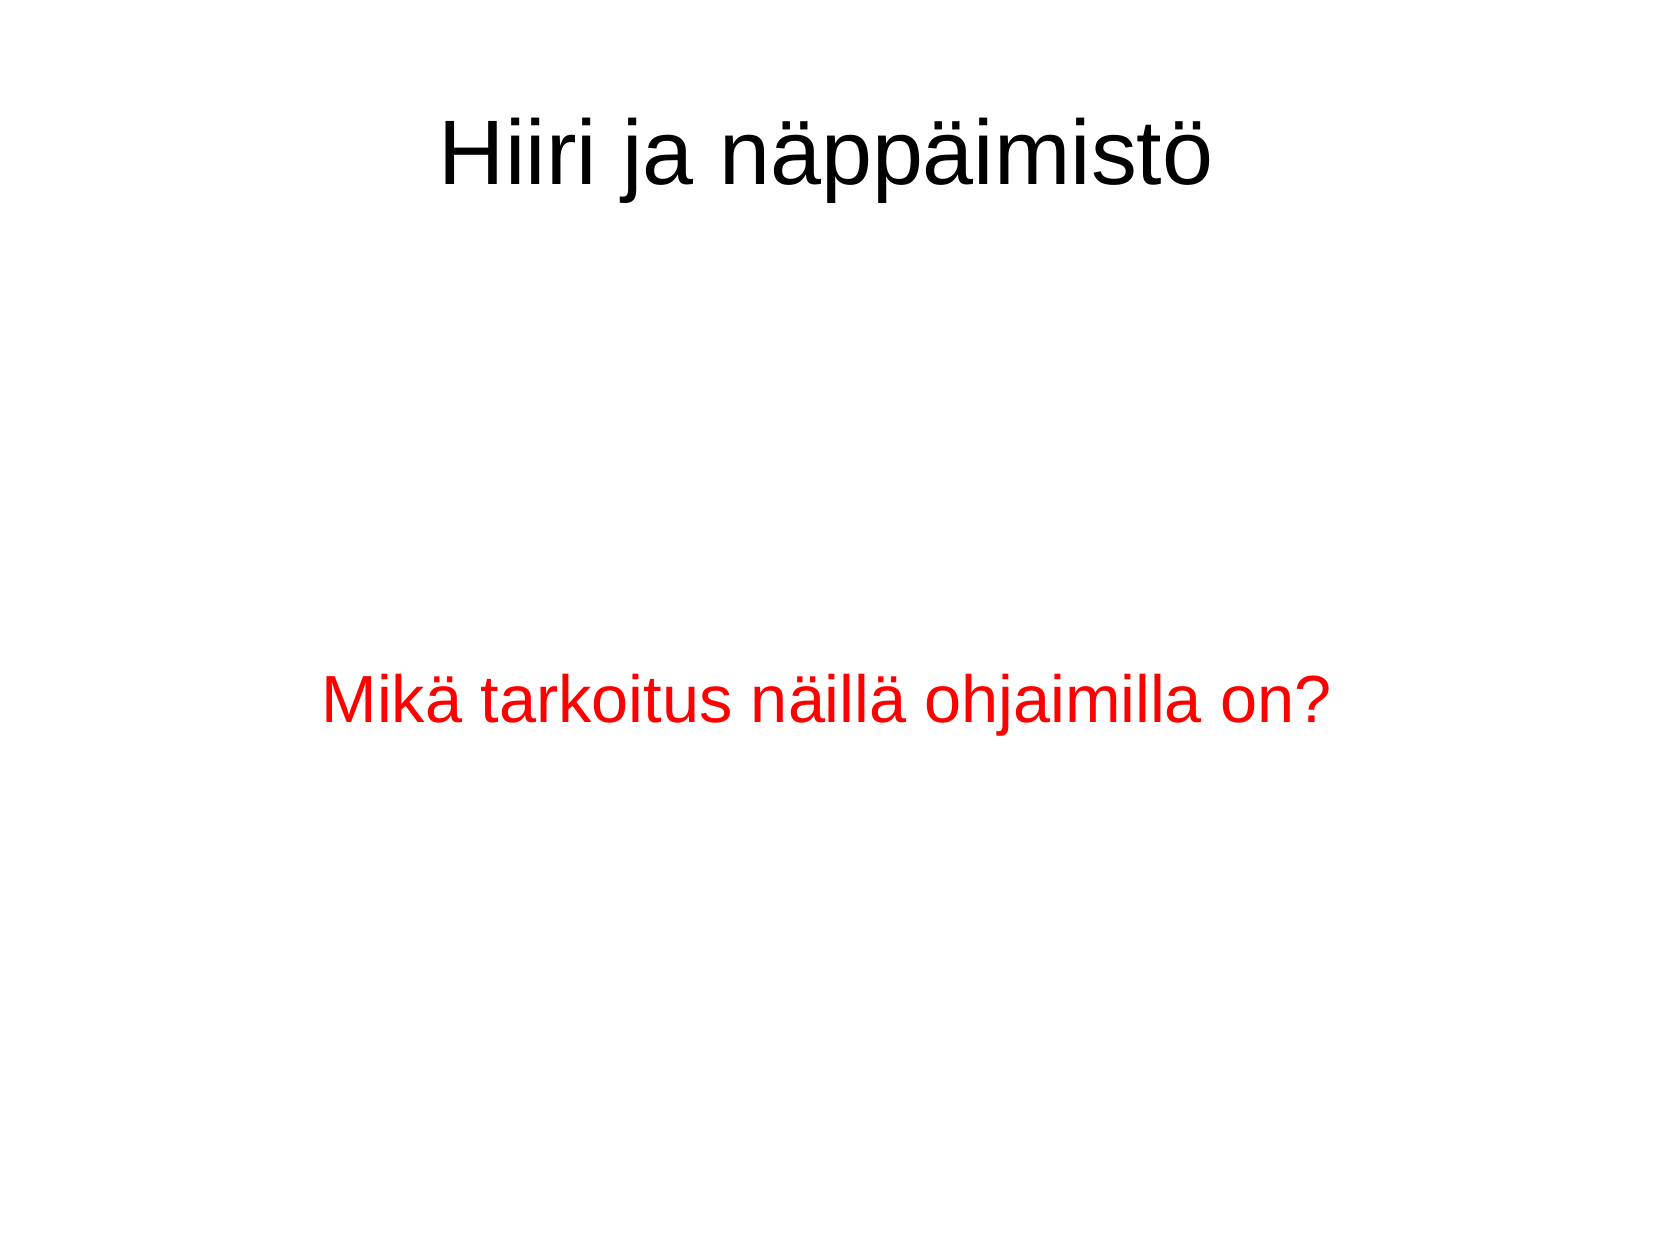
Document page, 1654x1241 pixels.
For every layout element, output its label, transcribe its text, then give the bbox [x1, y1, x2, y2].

subtitle Mikä tarkoitus näillä ohjaimilla on? [82, 297, 1571, 1102]
title Hiiri ja näppäimistö [82, 56, 1571, 250]
